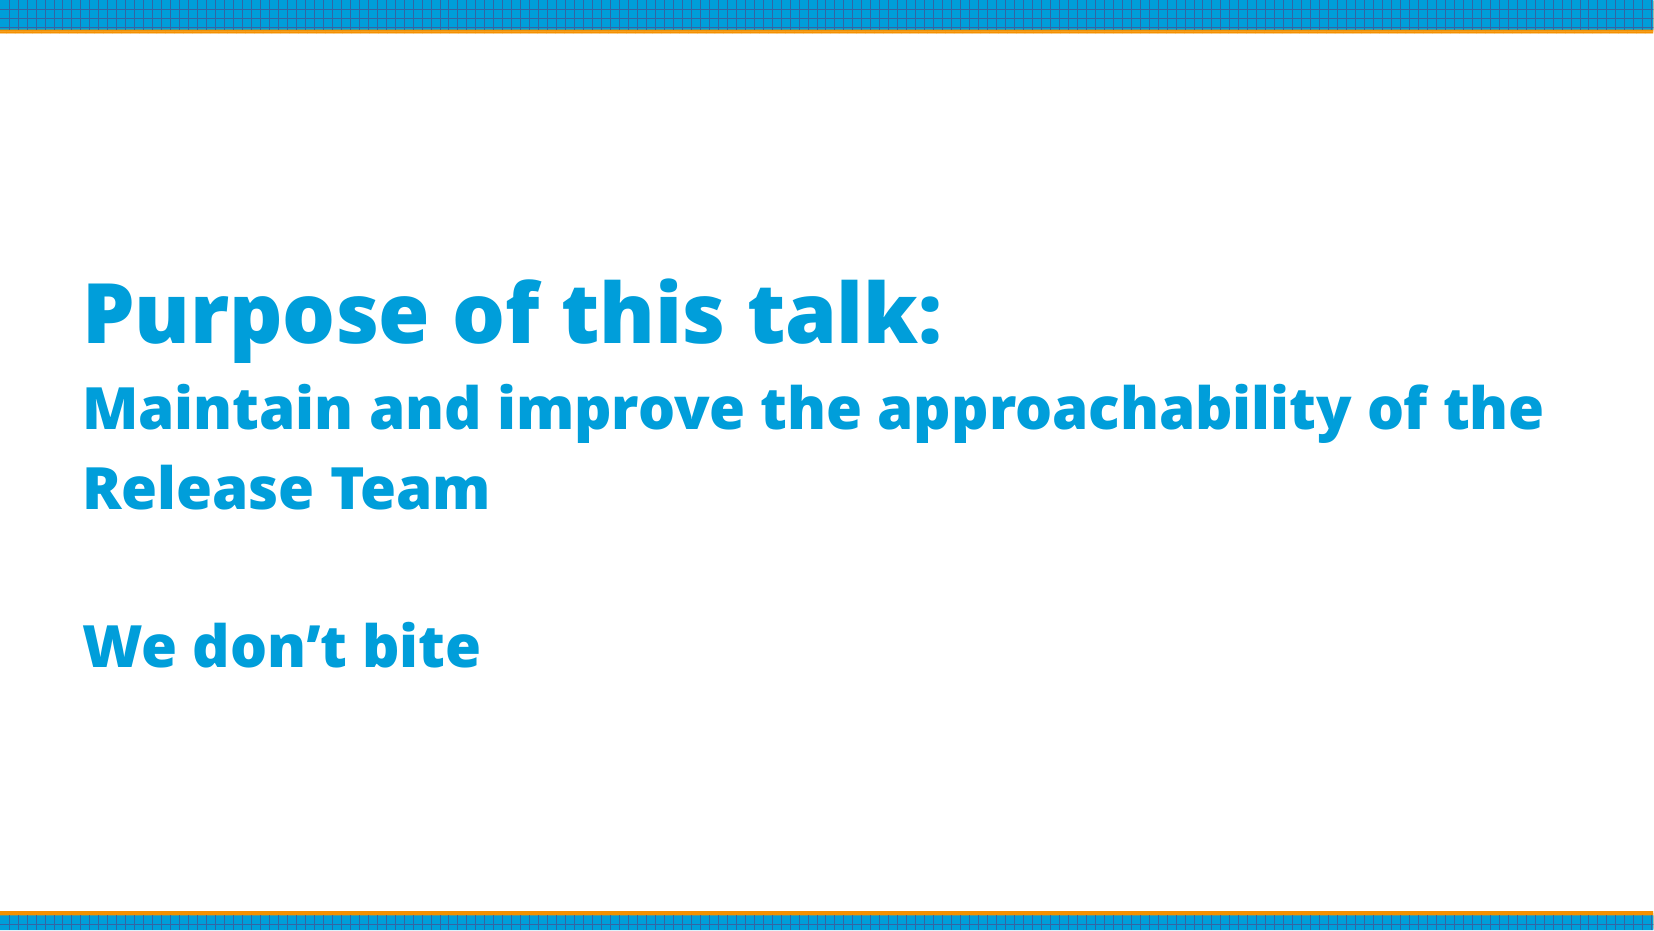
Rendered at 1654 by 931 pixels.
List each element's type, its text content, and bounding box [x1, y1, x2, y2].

subtitle Purpose of this talk: Maintain and improve the approachability of the Release Team We don’t bite [82, 56, 1571, 883]
